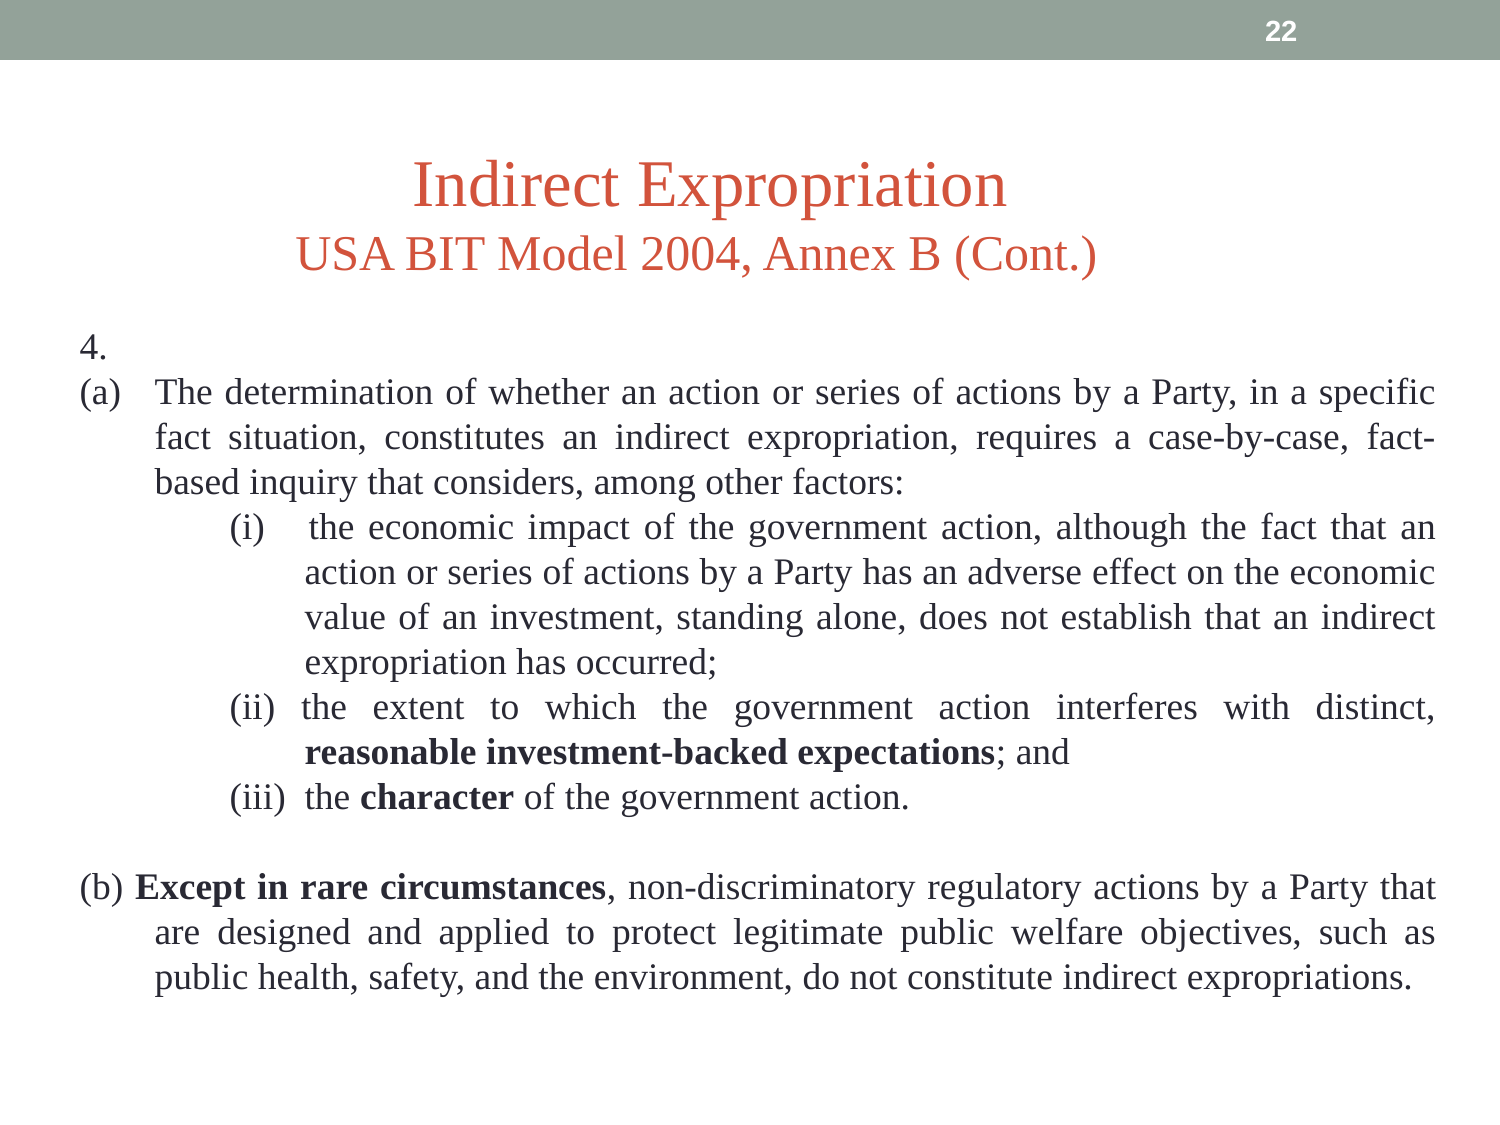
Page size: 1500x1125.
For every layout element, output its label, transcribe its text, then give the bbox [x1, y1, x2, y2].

text_box Indirect Expropriation USA BIT Model 2004, Annex B (Cont.) [147, 132, 1258, 288]
text_box 4. The determination of whether an action or series of actions by a Party, in a specific fact situation, constitutes an indirect expropriation, requires a case-by-case, fact-based inquiry that considers, among other factors: (i) the economic impact of the government action, although the fact that an action or series of actions by a Party has an adverse effect on the economic value of an investment, standing alone, does not establish that an indirect expropriation has occurred; (ii) the extent to which the government action interferes with distinct, reasonable investment-backed expectations; and (iii) the character of the government action. (b) Except in rare circumstances, non-discriminatory regulatory actions by a Party that are designed and applied to protect legitimate public welfare objectives, such as public health, safety, and the environment, do not constitute indirect expropriations. [64, 314, 1453, 1083]
slide_number <編號> [1250, 3, 1425, 57]
